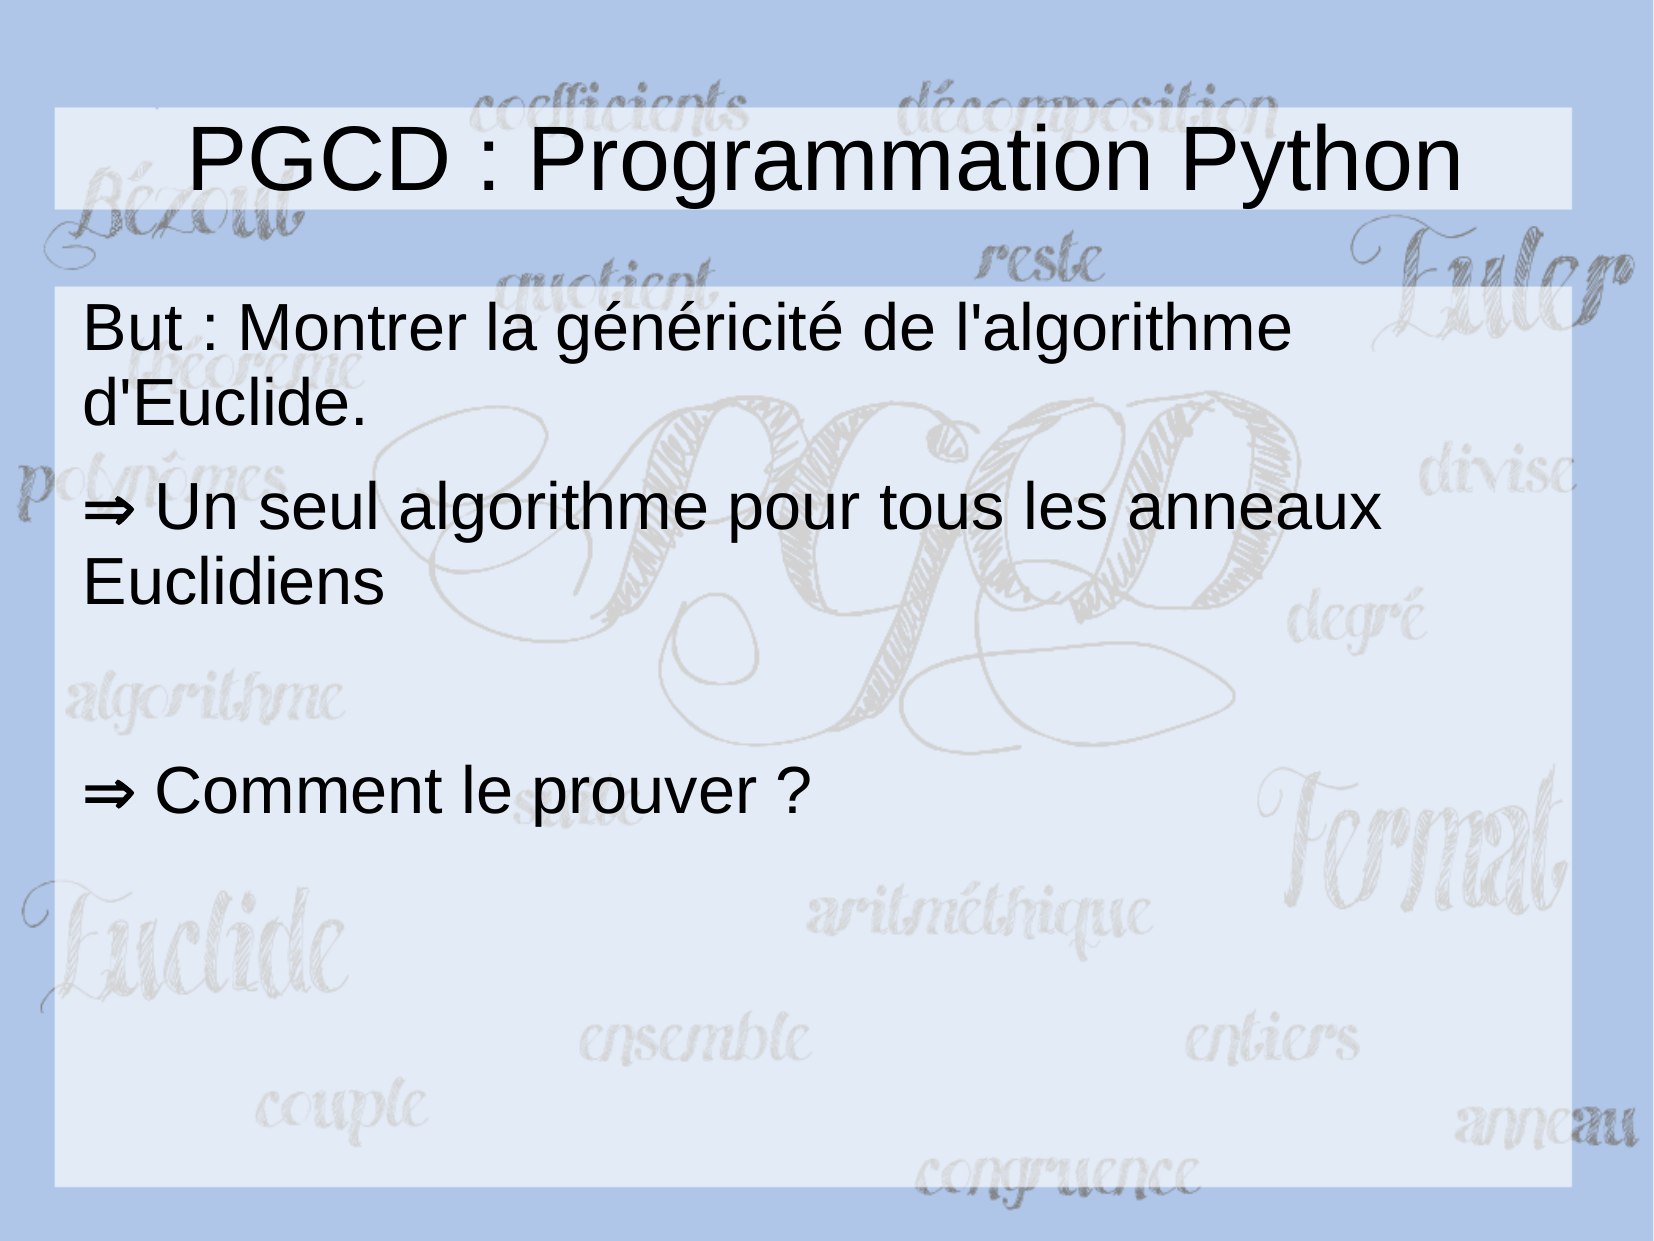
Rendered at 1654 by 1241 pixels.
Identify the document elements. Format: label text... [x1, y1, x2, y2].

list But : Montrer la généricité de l'algorithme d'Euclide. Þ Un seul algorithme pour tous les anneaux Euclidiens Þ Comment le prouver ? [82, 290, 1571, 1010]
picture [0, 0, 1654, 1241]
title PGCD : Programmation Python [82, 55, 1571, 263]
